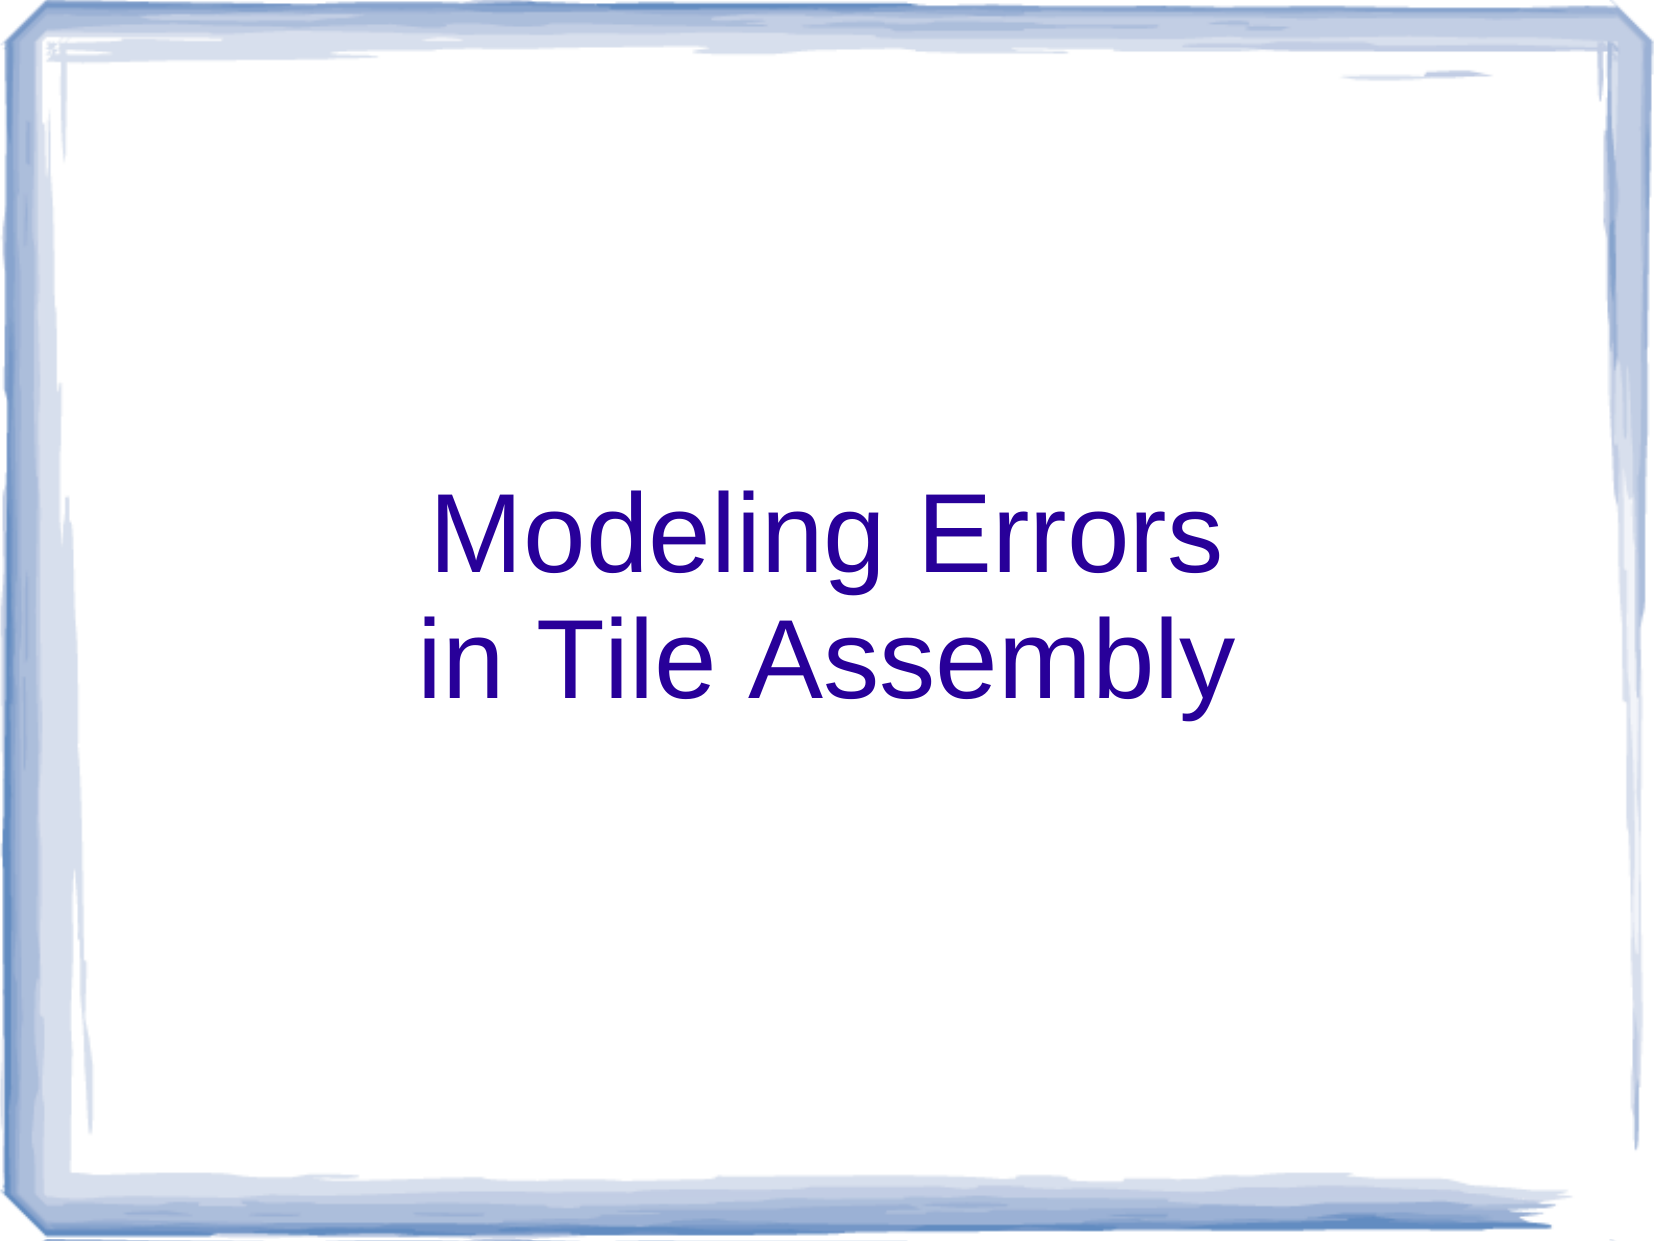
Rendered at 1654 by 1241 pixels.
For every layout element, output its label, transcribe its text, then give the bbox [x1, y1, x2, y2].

picture [0, 0, 1654, 1241]
subtitle Modeling Errors in Tile Assembly [82, 49, 1571, 1144]
